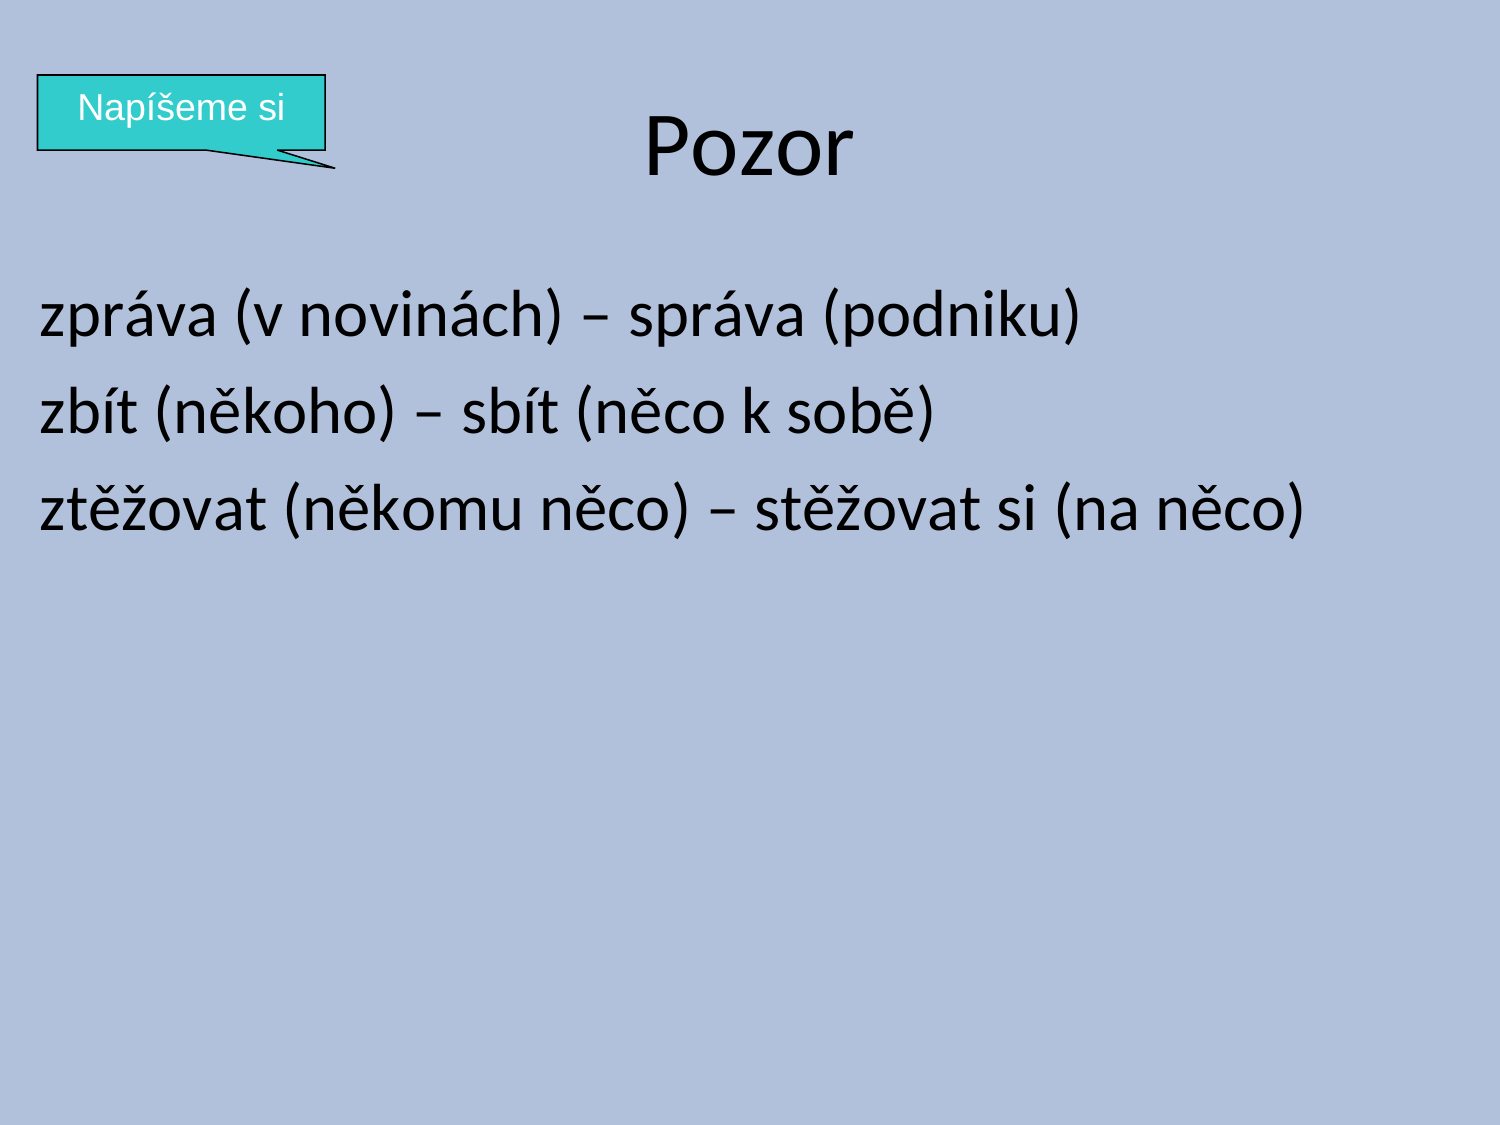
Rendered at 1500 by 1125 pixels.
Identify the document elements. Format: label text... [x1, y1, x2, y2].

list zpráva (v novinách) – správa (podniku) zbít (někoho) – sbít (něco k sobě) ztěžovat (někomu něco) – stěžovat si (na něco) [24, 262, 1463, 1006]
text_box Napíšeme si [37, 75, 336, 169]
title Pozor [75, 45, 1426, 233]
